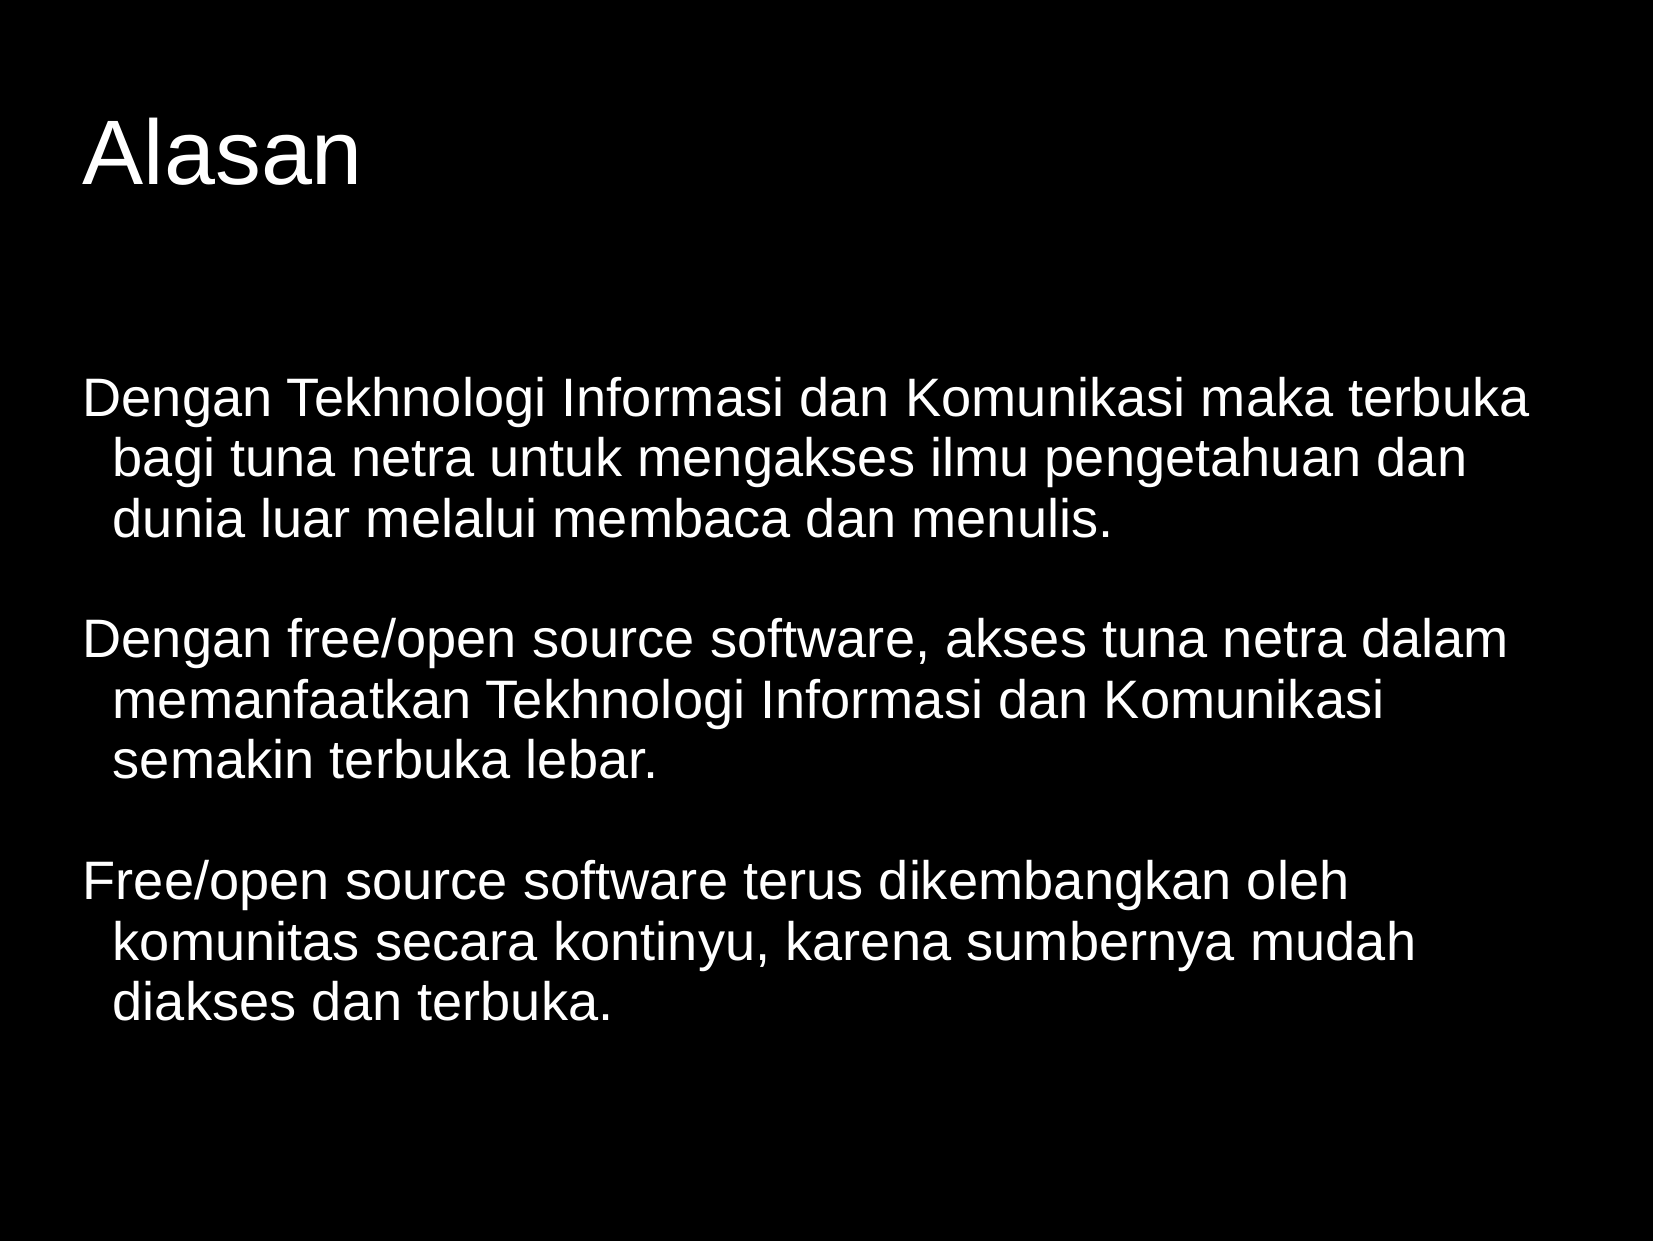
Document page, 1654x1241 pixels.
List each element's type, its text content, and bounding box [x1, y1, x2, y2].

title Alasan [82, 49, 1571, 257]
subtitle Dengan Tekhnologi Informasi dan Komunikasi maka terbuka bagi tuna netra untuk mengakses ilmu pengetahuan dan dunia luar melalui membaca dan menulis. Dengan free/open source software, akses tuna netra dalam memanfaatkan Tekhnologi Informasi dan Komunikasi semakin terbuka lebar. Free/open source software terus dikembangkan oleh komunitas secara kontinyu, karena sumbernya mudah diakses dan terbuka. [82, 297, 1571, 1102]
